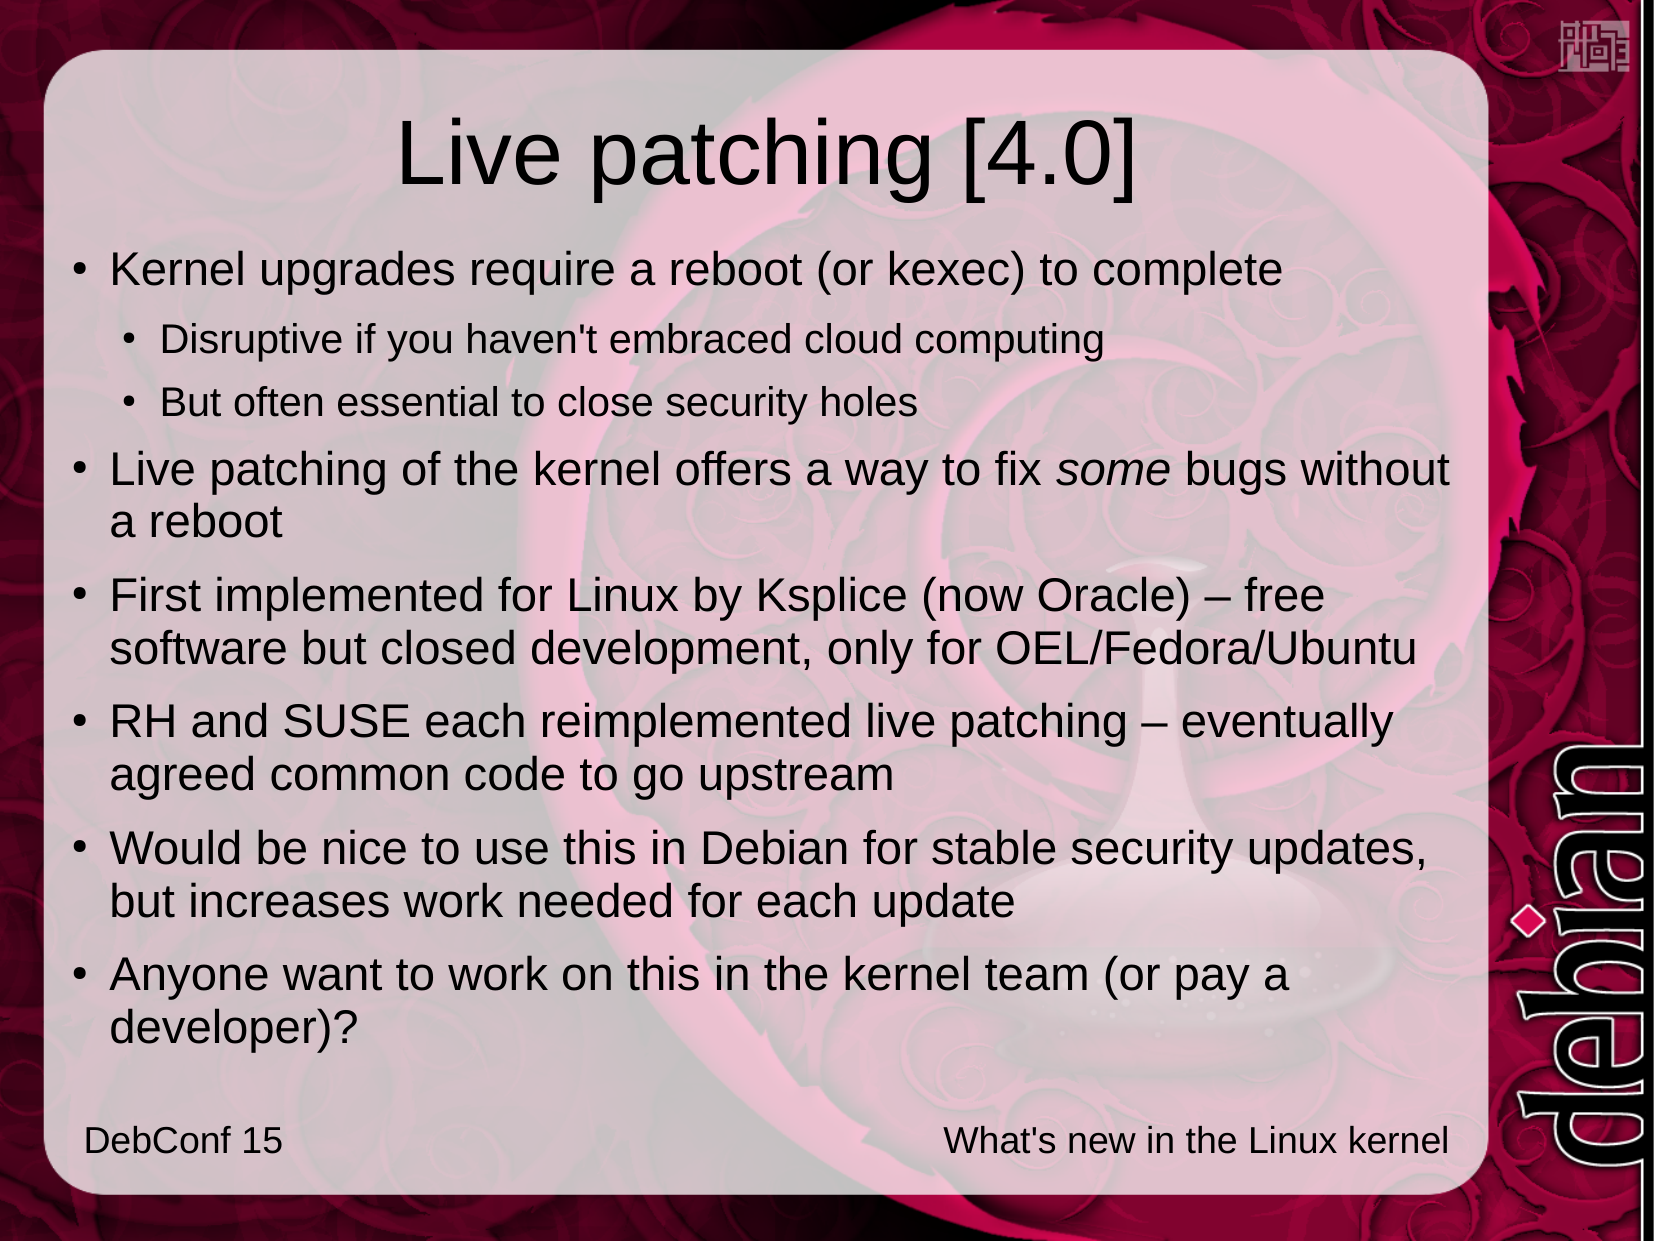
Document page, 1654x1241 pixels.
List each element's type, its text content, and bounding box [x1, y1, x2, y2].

list Kernel upgrades require a reboot (or kexec) to complete Disruptive if you haven't embraced cloud computing But often essential to close security holes Live patching of the kernel offers a way to fix some bugs without a reboot First implemented for Linux by Ksplice (now Oracle) – free software but closed development, only for OEL/Fedora/Ubuntu RH and SUSE each reimplemented live patching – eventually agreed common code to go upstream Would be nice to use this in Debian for stable security updates, but increases work needed for each update Anyone want to work on this in the kernel team (or pay a developer)? [59, 242, 1477, 1062]
title Live patching [4.0] [59, 49, 1477, 242]
picture [0, 0, 1654, 1241]
text_box DebConf 15 [68, 1112, 746, 1170]
text_box What's new in the Linux kernel [770, 1112, 1465, 1170]
